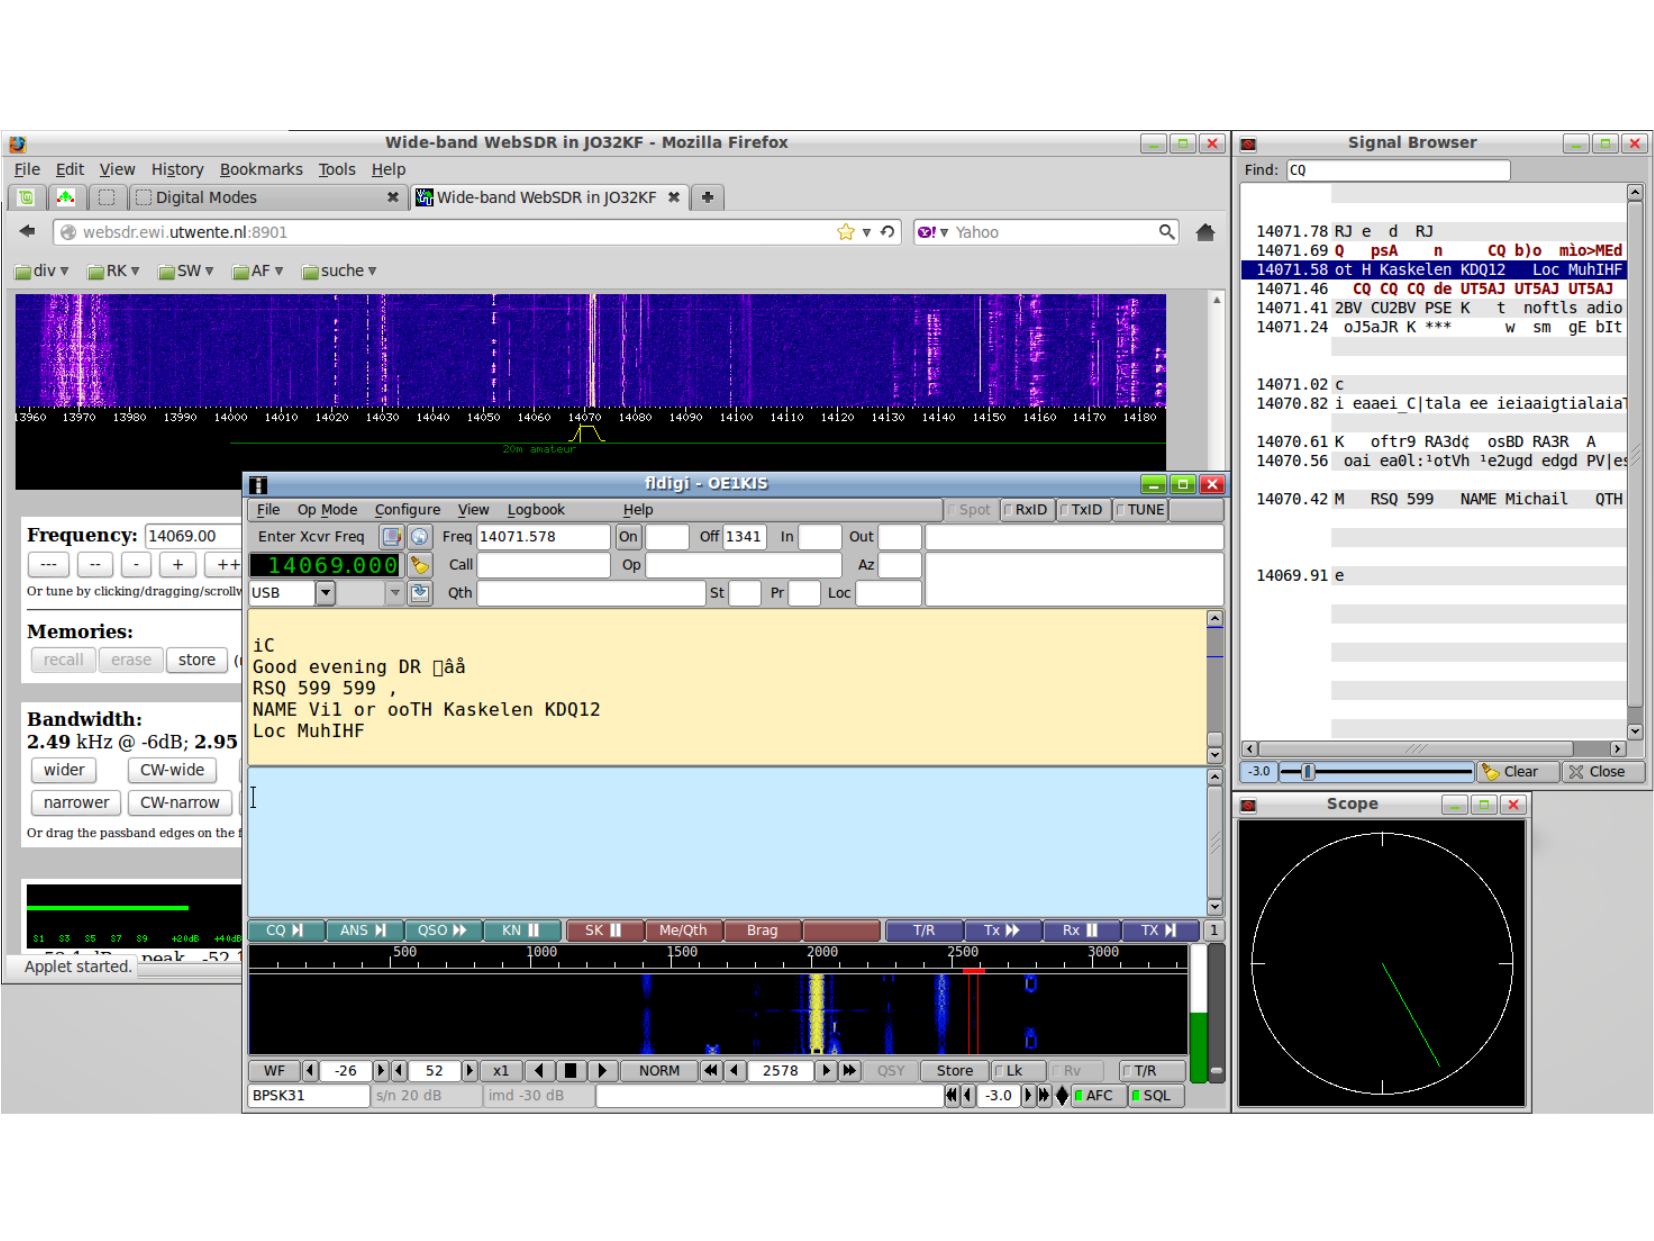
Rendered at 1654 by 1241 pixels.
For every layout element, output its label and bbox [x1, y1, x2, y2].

picture [1, 130, 1654, 1115]
